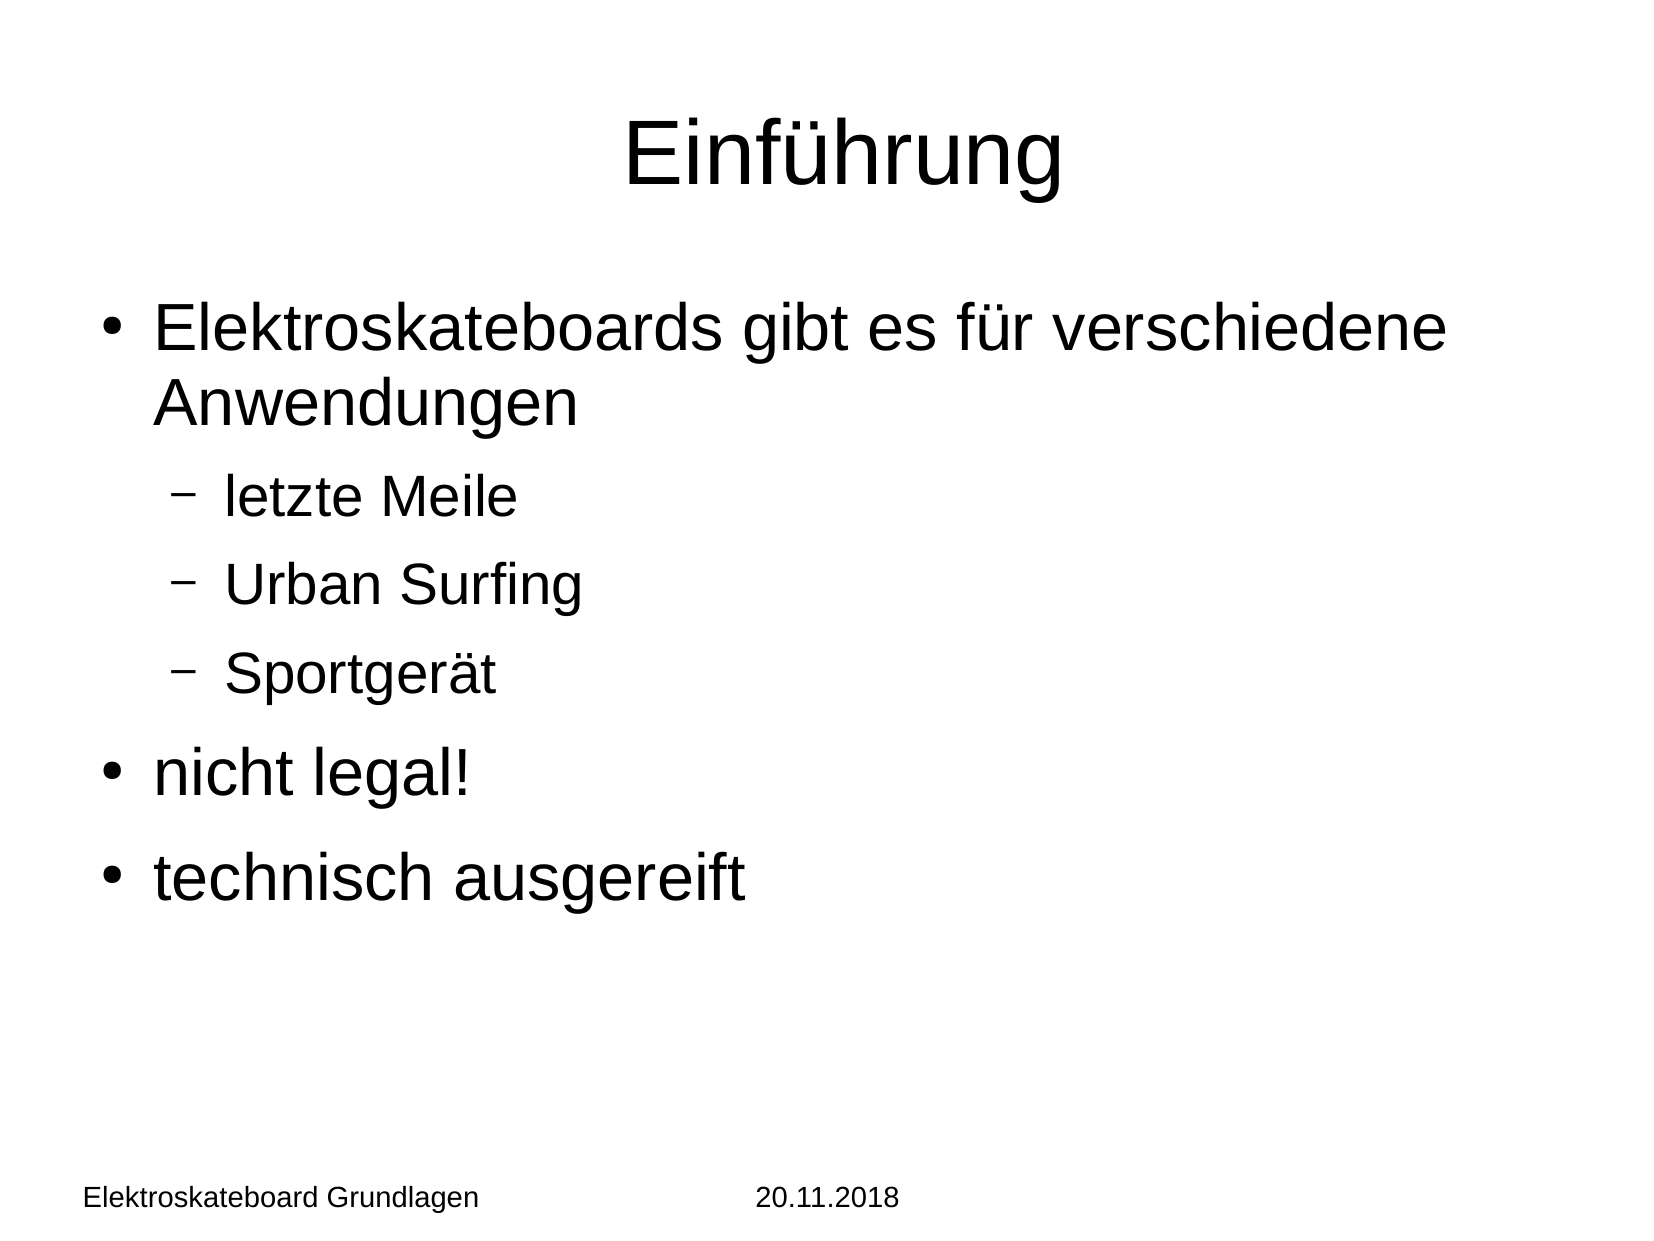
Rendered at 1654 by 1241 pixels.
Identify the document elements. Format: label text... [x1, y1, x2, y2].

list Elektroskateboards gibt es für verschiedene Anwendungen letzte Meile Urban Surfing Sportgerät nicht legal! technisch ausgereift [82, 290, 1571, 1010]
title Einführung [82, 49, 1571, 257]
